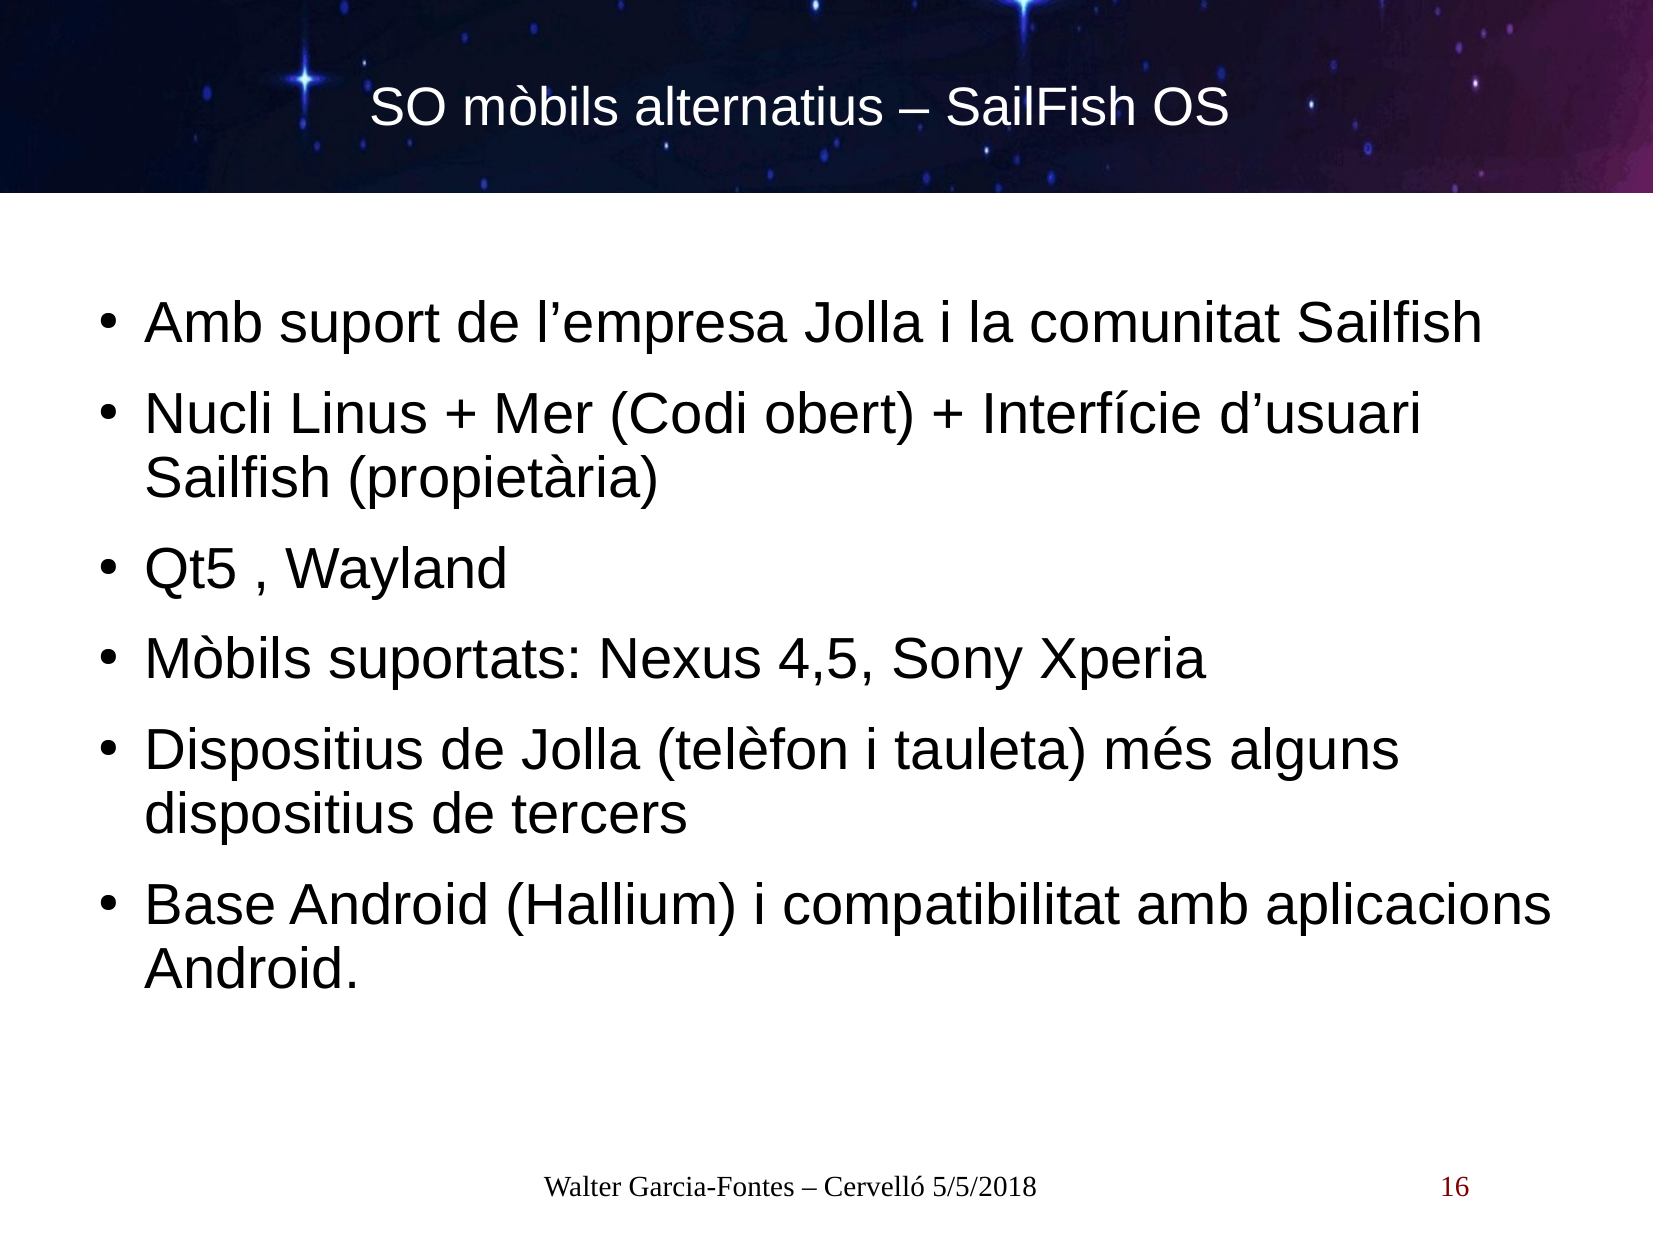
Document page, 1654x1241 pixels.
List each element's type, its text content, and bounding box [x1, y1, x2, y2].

picture [0, 0, 1653, 193]
list Amb suport de l’empresa Jolla i la comunitat Sailfish Nucli Linus + Mer (Codi obert) + Interfície d’usuari Sailfish (propietària) Qt5 , Wayland Mòbils suportats: Nexus 4,5, Sony Xperia Dispositius de Jolla (telèfon i tauleta) més alguns dispositius de tercers Base Android (Hallium) i compatibilitat amb aplicacions Android. [82, 290, 1571, 1010]
title SO mòbils alternatius – SailFish OS [57, 2, 1546, 211]
